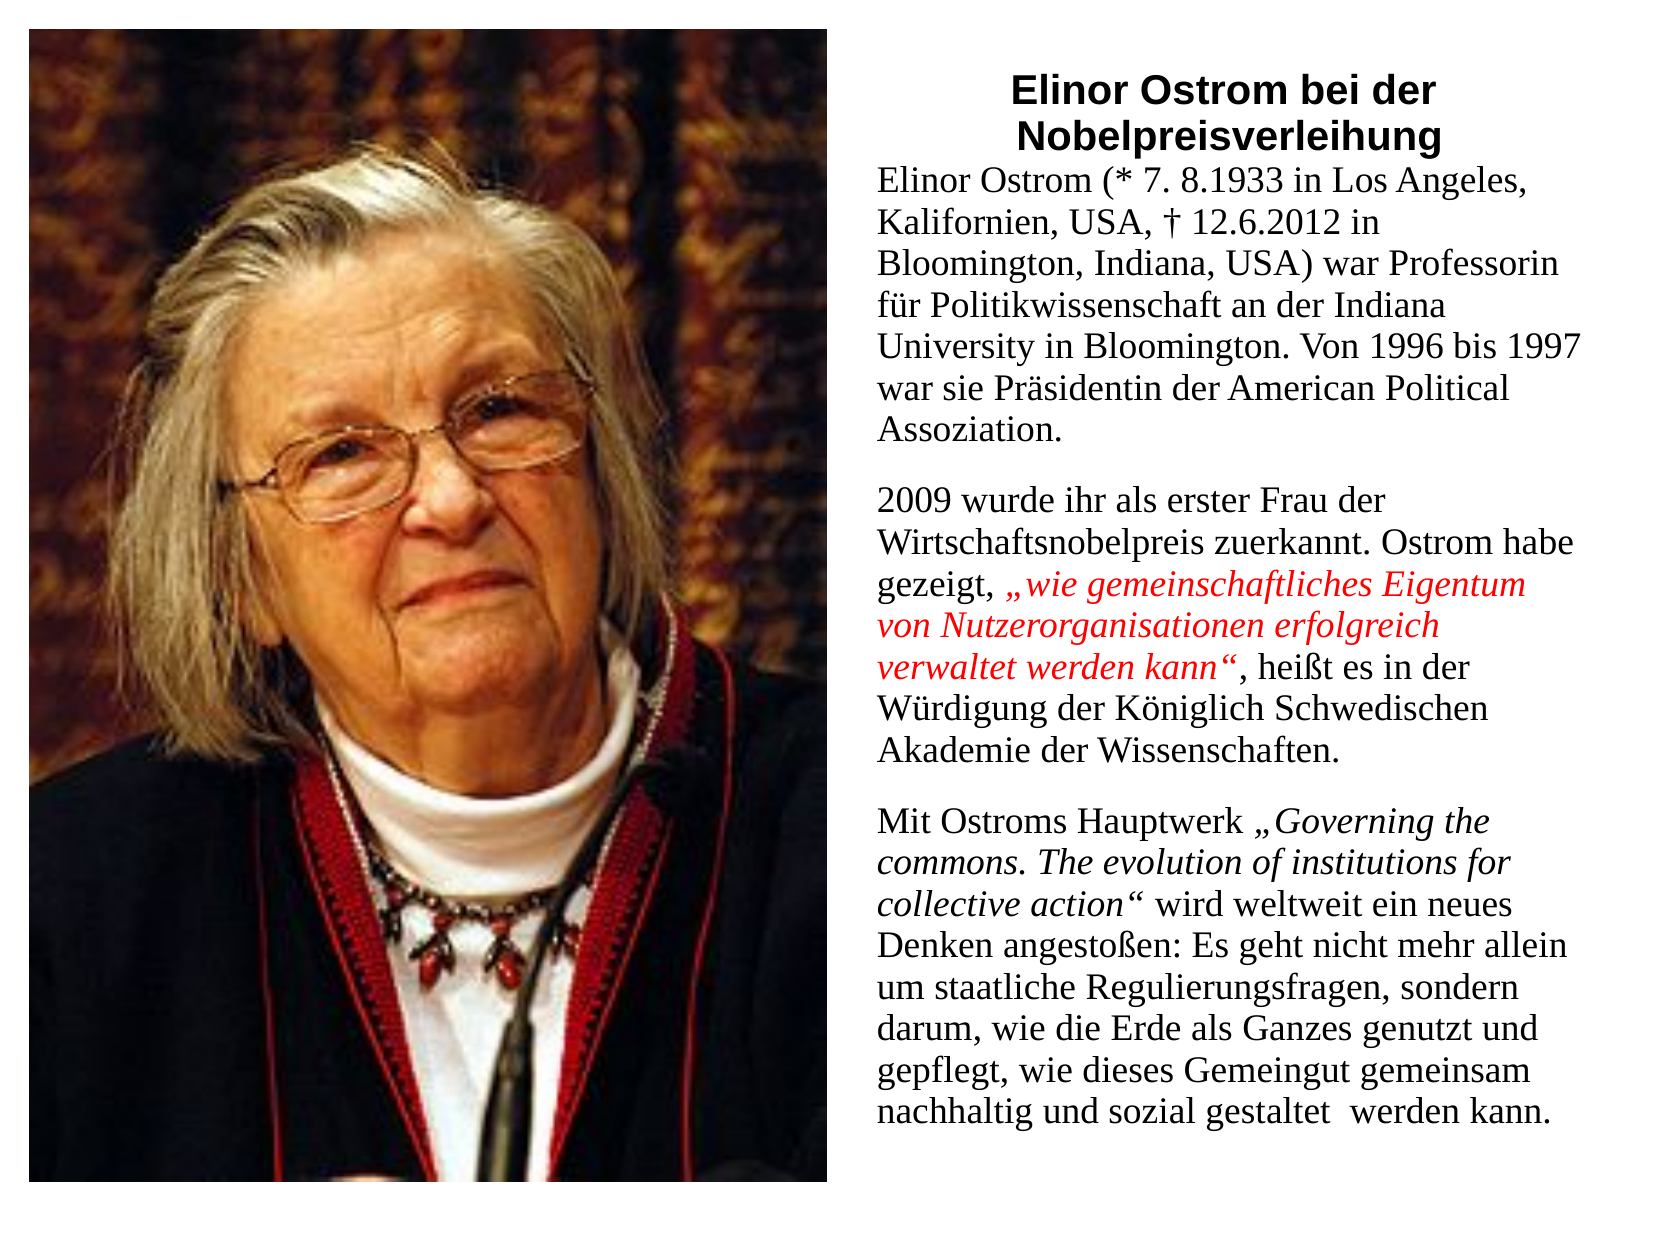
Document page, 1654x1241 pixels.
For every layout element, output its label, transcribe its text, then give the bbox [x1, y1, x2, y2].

picture [29, 29, 827, 1182]
text_box Elinor Ostrom bei der Nobelpreisverleihung Elinor Ostrom (* 7. 8.1933 in Los Angeles, Kalifornien, USA, † 12.6.2012 in Bloomington, Indiana, USA) war Professorin für Politikwissenschaft an der Indiana University in Bloomington. Von 1996 bis 1997 war sie Präsidentin der American Political Assoziation. 2009 wurde ihr als erster Frau der Wirtschaftsnobelpreis zuerkannt. Ostrom habe gezeigt, „wie gemeinschaftliches Eigentum von Nutzerorganisationen erfolgreich verwaltet werden kann“, heißt es in der Würdigung der Königlich Schwedischen Akademie der Wissenschaften. Mit Ostroms Hauptwerk „Governing the commons. The evolution of institutions for collective action“ wird weltweit ein neues Denken angestoßen: Es geht nicht mehr allein um staatliche Regulierungsfragen, sondern darum, wie die Erde als Ganzes genutzt und gepflegt, wie dieses Gemeingut gemeinsam nachhaltig und sozial gestaltet werden kann. [862, 59, 1601, 1140]
